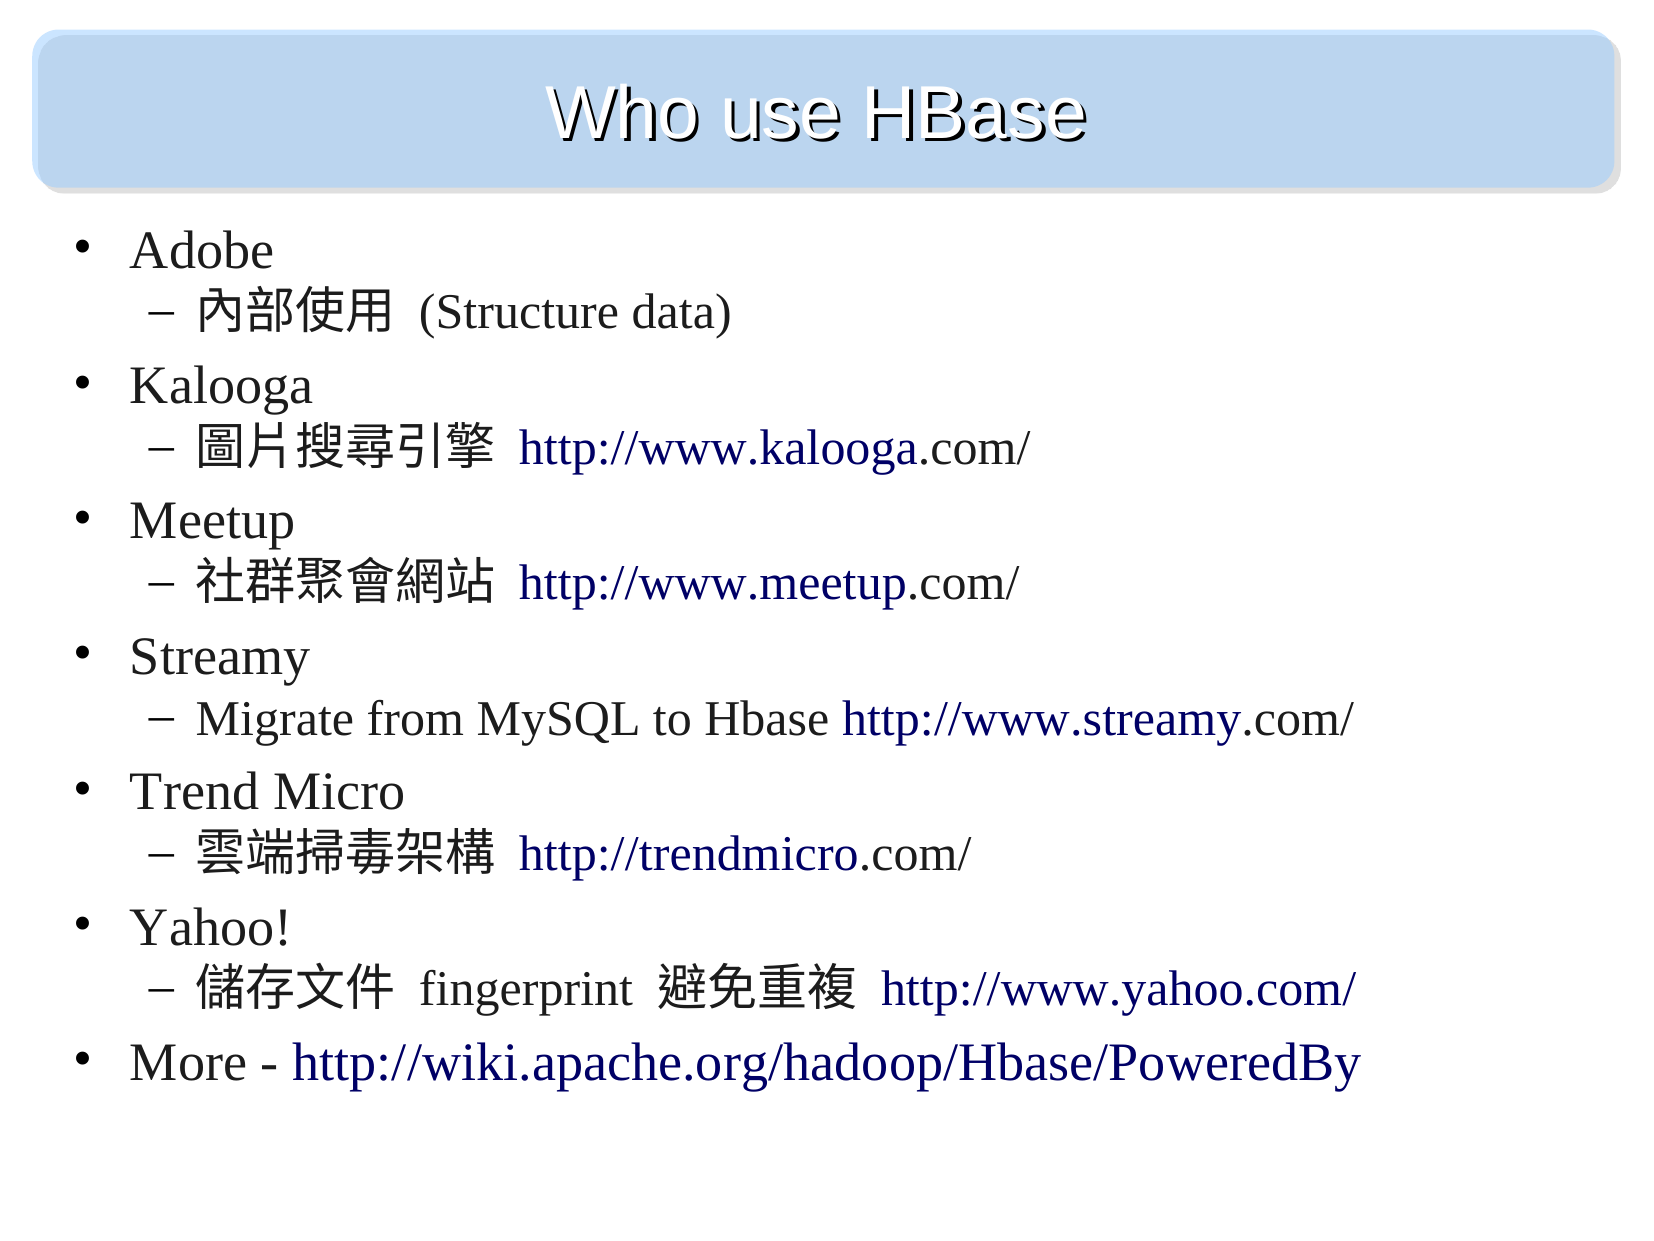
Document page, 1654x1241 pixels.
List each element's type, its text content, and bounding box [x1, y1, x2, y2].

text_box [32, 29, 1615, 188]
title Who use HBase [123, 34, 1530, 191]
text_box Adobe 內部使用 (Structure data) Kalooga 圖片搜尋引擎 http://www.kalooga.com/ Meetup 社群聚會網站 http://www.meetup.com/ Streamy Migrate from MySQL to Hbase http://www.streamy.com/ Trend Micro 雲端掃毒架構 http://trendmicro.com/ Yahoo! 儲存文件 fingerprint 避免重複 http://www.yahoo.com/ More - http://wiki.apache.org/hadoop/Hbase/PoweredBy [59, 206, 1595, 1186]
